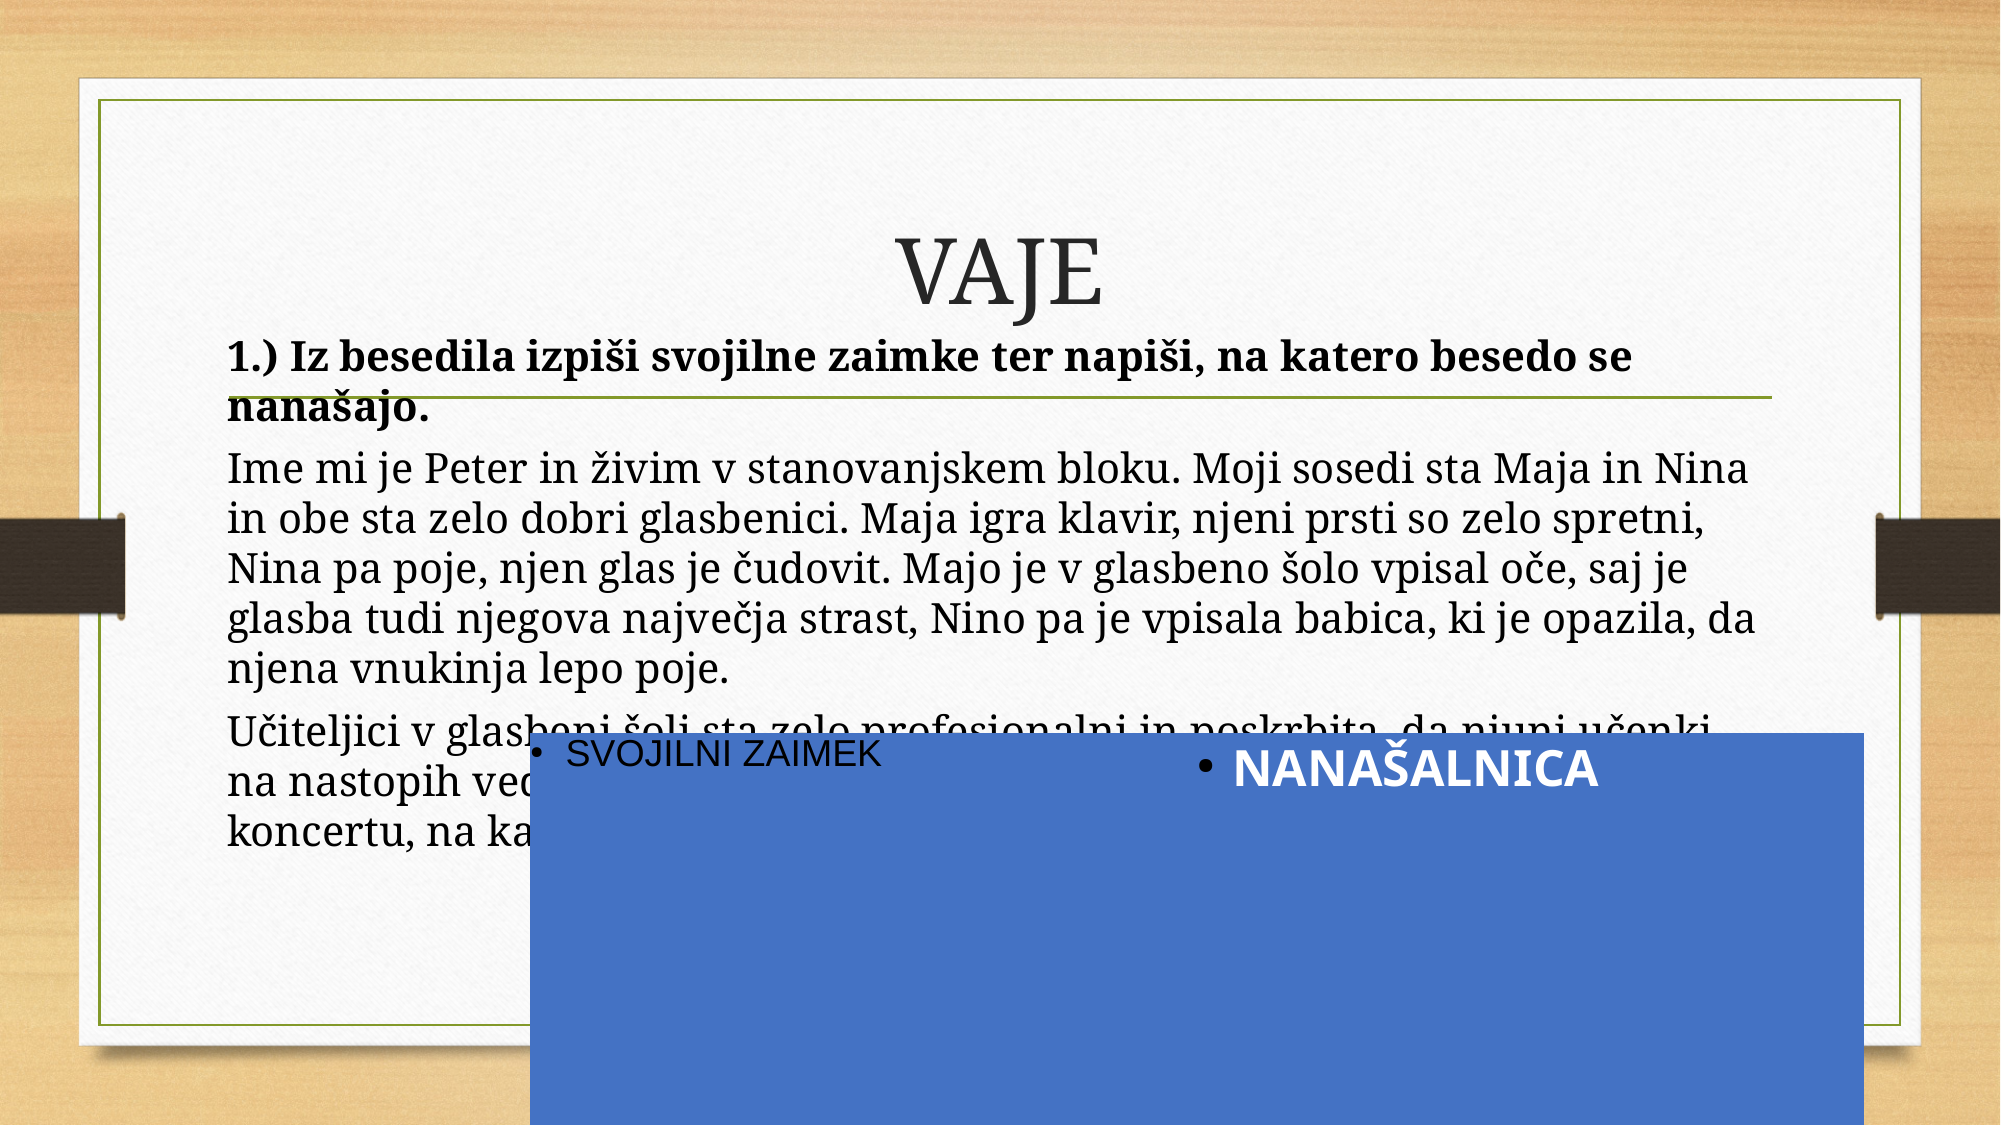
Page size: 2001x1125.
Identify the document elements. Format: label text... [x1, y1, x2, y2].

table_cell [530, 980, 1197, 1039]
table_cell [1197, 861, 1864, 920]
table_cell [530, 861, 1197, 920]
table_cell [530, 1099, 1197, 1125]
table_cell [1197, 1039, 1864, 1099]
table_cell [530, 920, 1197, 980]
table_header SVOJILNI ZAIMEK [530, 733, 1197, 801]
title VAJE [212, 161, 1788, 321]
table_cell [1197, 980, 1864, 1039]
table_cell [1197, 1099, 1864, 1125]
list 1.) Iz besedila izpiši svojilne zaimke ter napiši, na katero besedo se nanašajo. Ime mi je Peter in živim v stanovanjskem bloku. Moji sosedi sta Maja in Nina in obe sta zelo dobri glasbenici. Maja igra klavir, njeni prsti so zelo spretni, Nina pa poje, njen glas je čudovit. Majo je v glasbeno šolo vpisal oče, saj je glasba tudi njegova največja strast, Nino pa je vpisala babica, ki je opazila, da njena vnukinja lepo poje. Učiteljici v glasbeni šoli sta zelo profesionalni in poskrbita, da njuni učenki na nastopih vedno blestita. Kmalu bosta nastopili na božično-novoletnem koncertu, na katerega je vabljena tudi moja družina. [212, 321, 1788, 998]
table_cell [530, 801, 1197, 861]
table_cell [1197, 920, 1864, 980]
table_header NANAŠALNICA [1197, 733, 1864, 801]
table_cell [1197, 801, 1864, 861]
table_cell [530, 1039, 1197, 1099]
